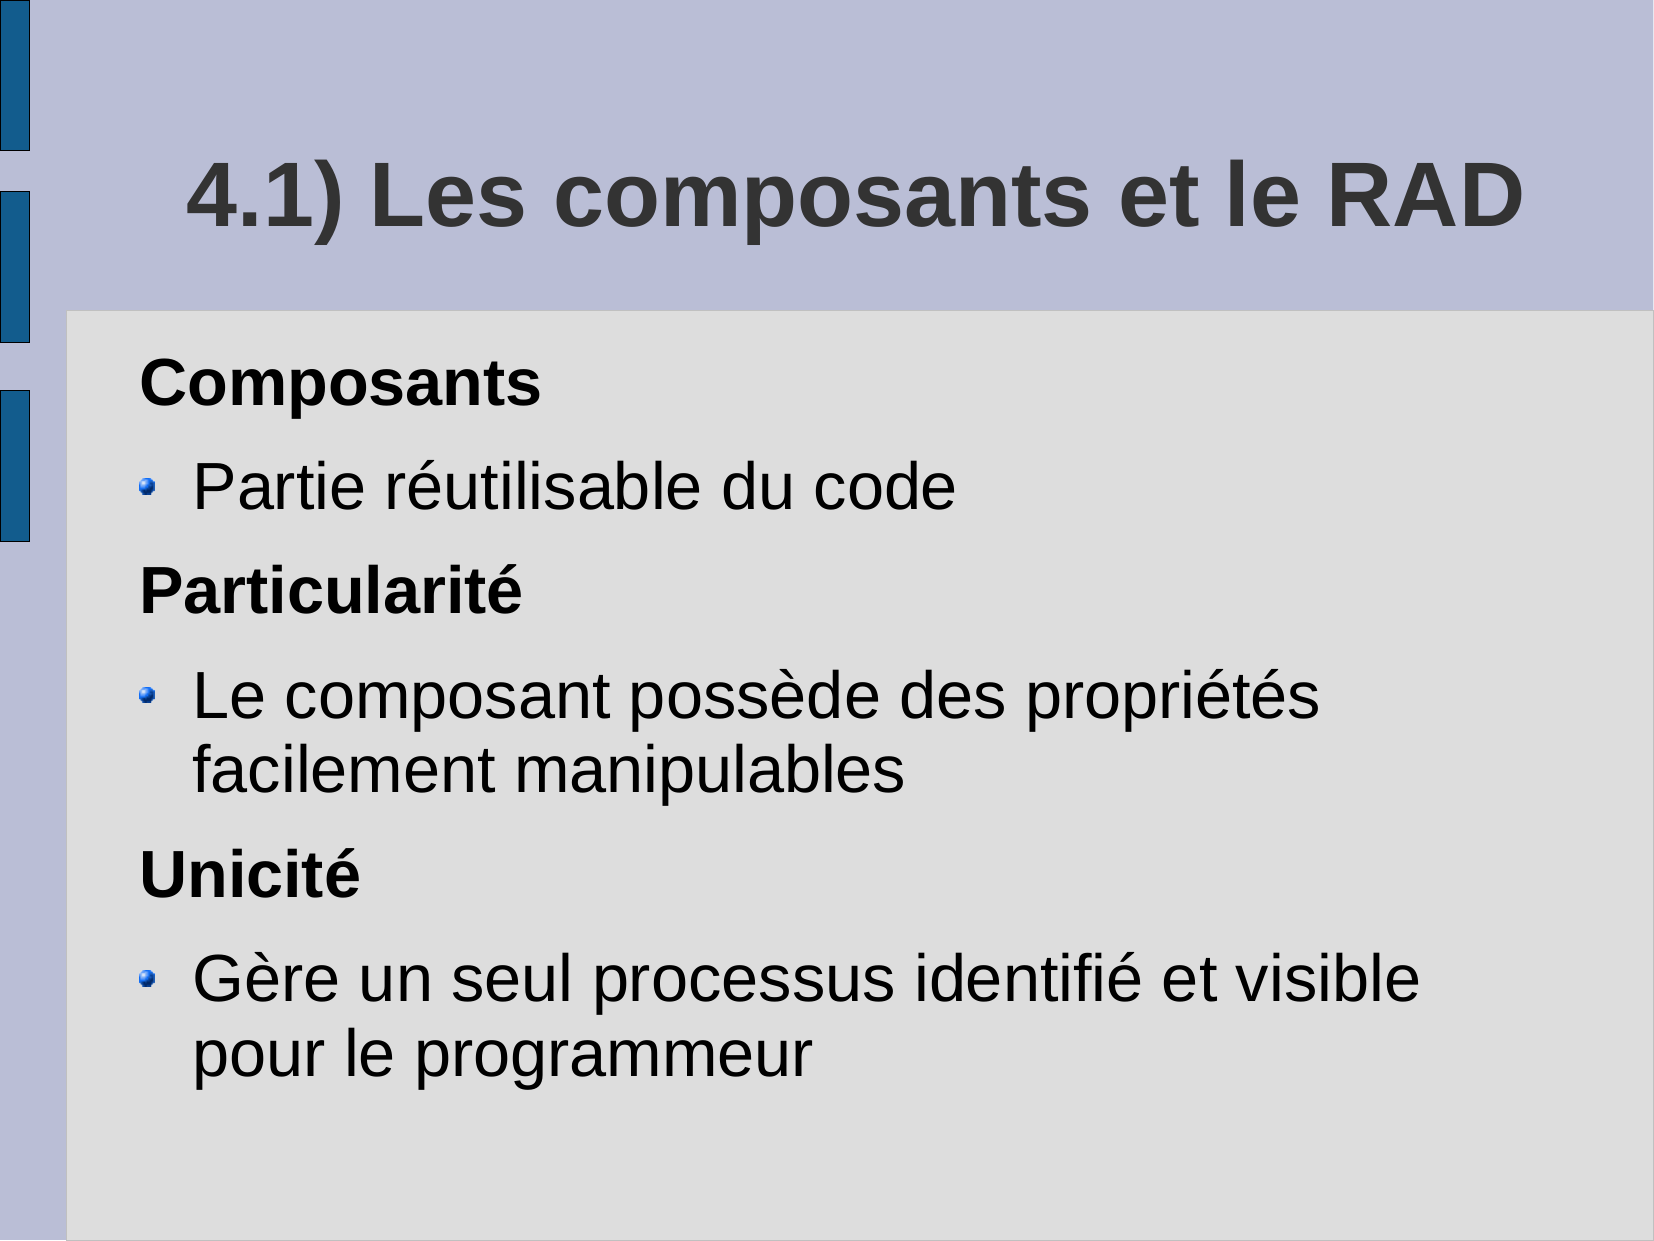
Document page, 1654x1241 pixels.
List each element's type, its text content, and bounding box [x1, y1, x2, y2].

list Composants Partie réutilisable du code Particularité Le composant possède des propriétés facilement manipulables Unicité Gère un seul processus identifié et visible pour le programmeur [121, 344, 1534, 1127]
title 4.1) Les composants et le RAD [121, 91, 1534, 299]
